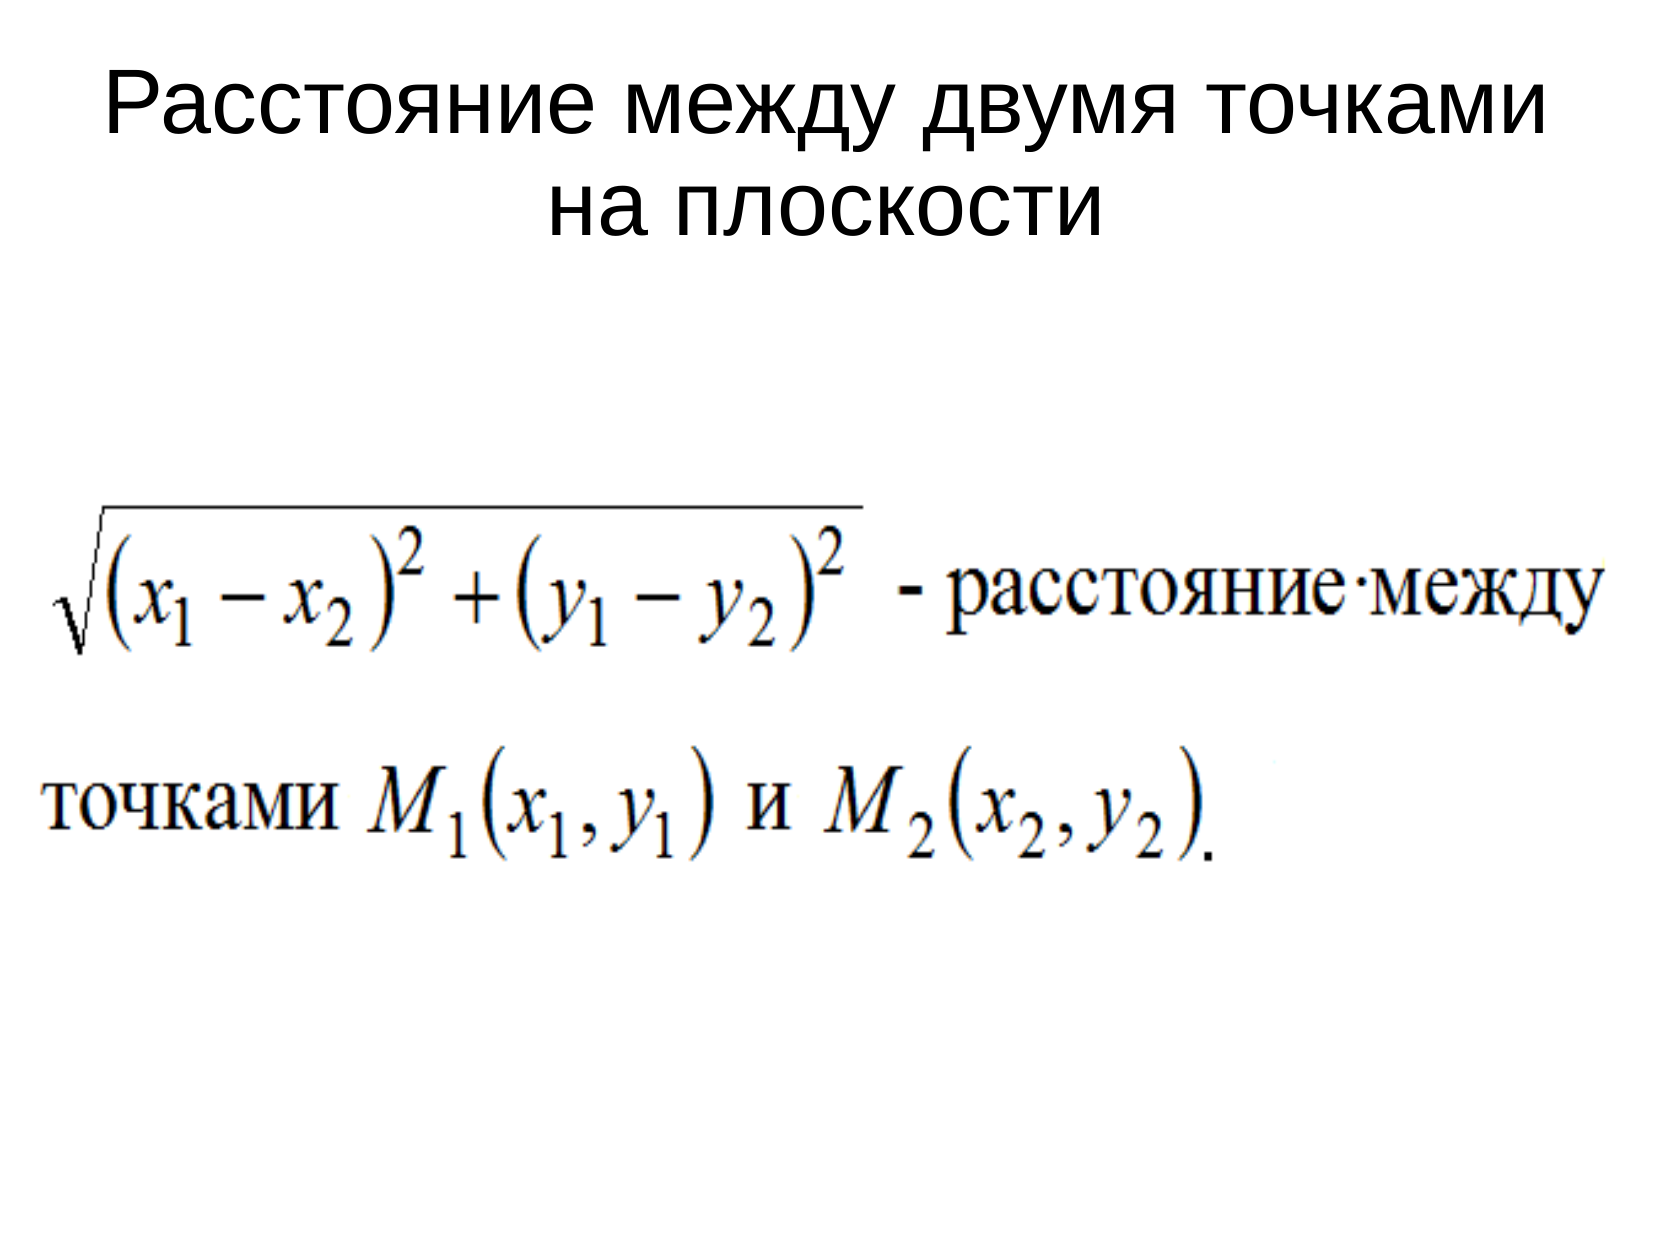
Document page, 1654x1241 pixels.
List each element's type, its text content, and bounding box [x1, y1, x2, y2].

picture [29, 501, 1625, 916]
title Расстояние между двумя точками на плоскости [82, 49, 1571, 257]
